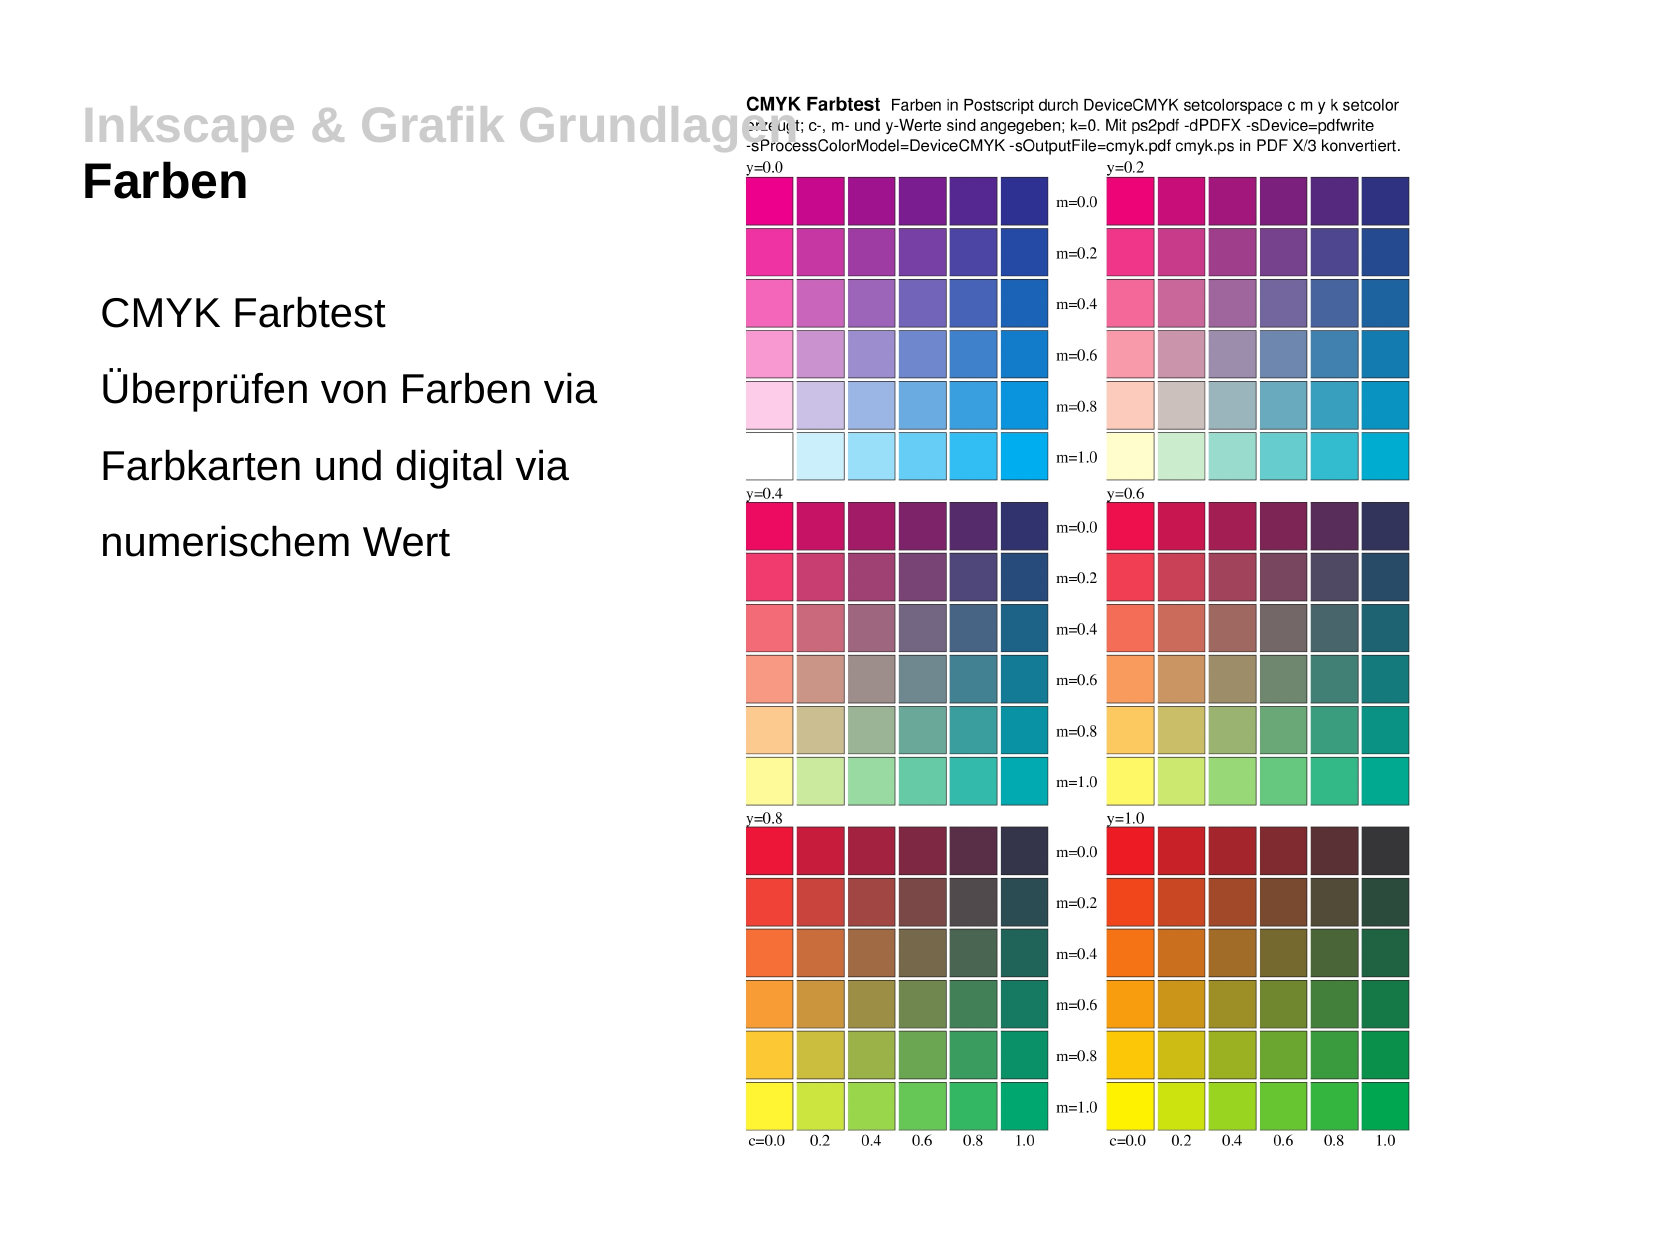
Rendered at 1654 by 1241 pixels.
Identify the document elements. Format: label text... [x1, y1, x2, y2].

list CMYK Farbtest Überprüfen von Farben via Farbkarten und digital via numerischem Wert [82, 290, 709, 1182]
title Inkscape & Grafik Grundlagen Farben [82, 49, 1571, 257]
picture [649, 257, 1447, 1188]
